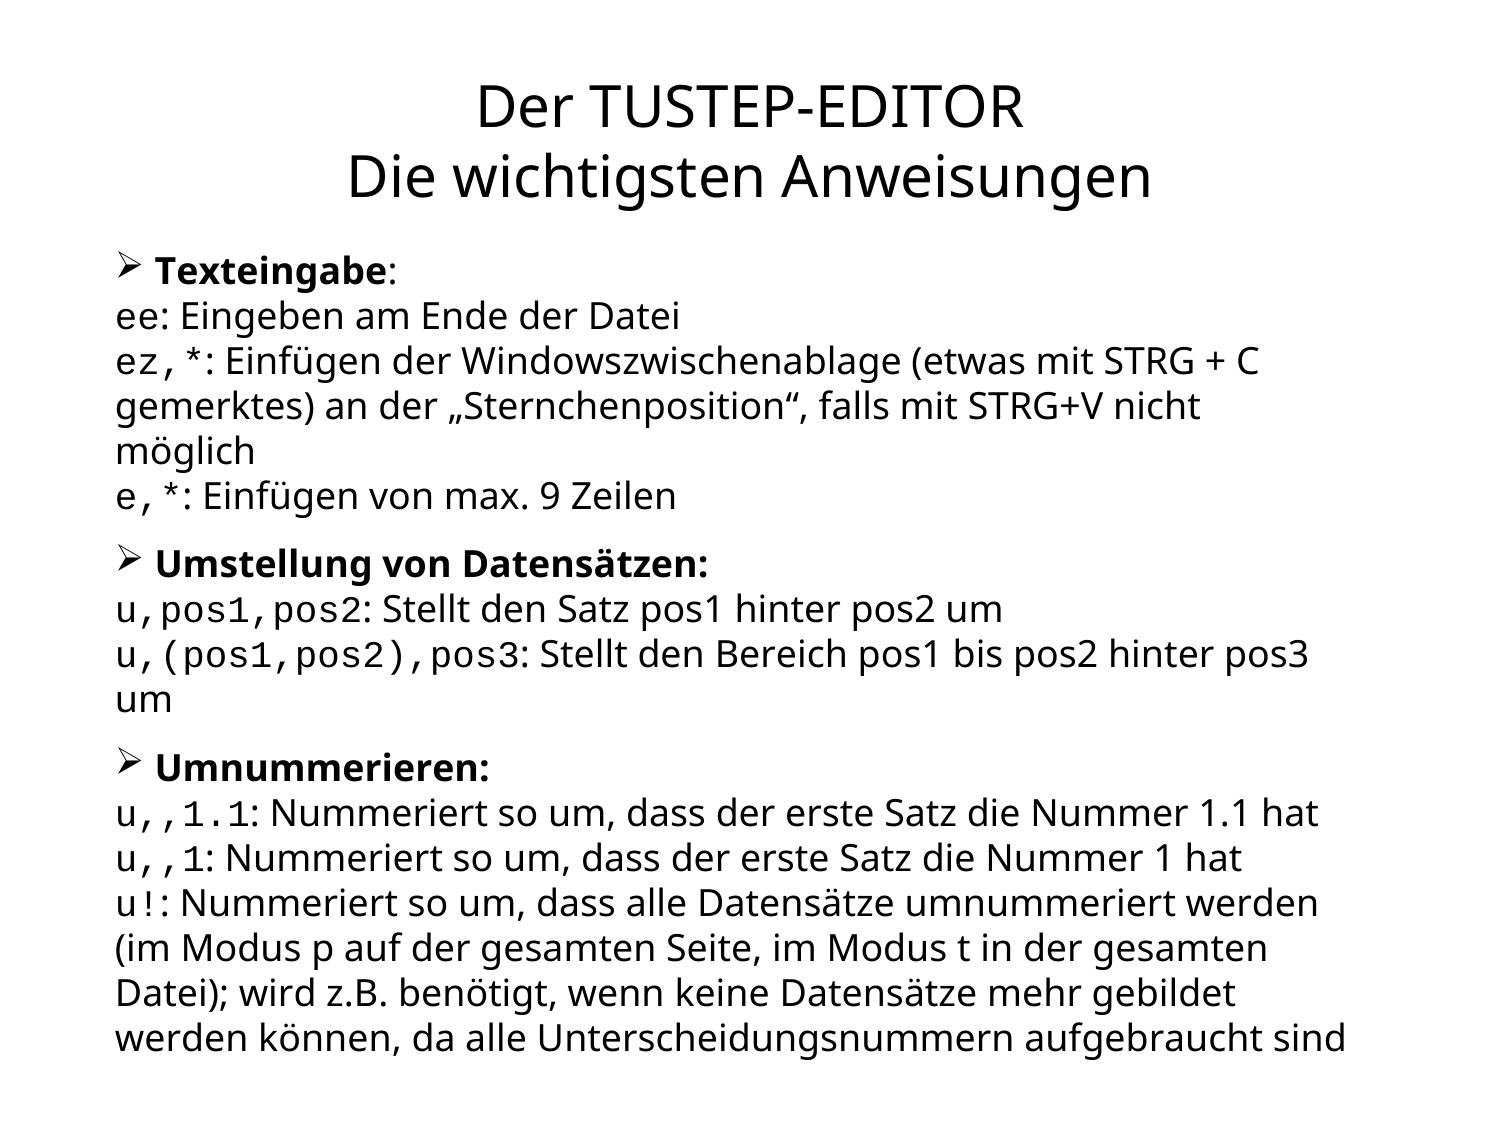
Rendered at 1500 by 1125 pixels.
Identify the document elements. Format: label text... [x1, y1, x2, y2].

text_box Der TUSTEP-EDITOR Die wichtigsten Anweisungen [75, 45, 1426, 233]
text_box Texteingabe: ee: Eingeben am Ende der Datei ez,*: Einfügen der Windowszwischenablage (etwas mit STRG + C gemerktes) an der „Sternchenposition“, falls mit STRG+V nicht möglich e,*: Einfügen von max. 9 Zeilen Umstellung von Datensätzen: u,pos1,pos2: Stellt den Satz pos1 hinter pos2 um u,(pos1,pos2),pos3: Stellt den Bereich pos1 bis pos2 hinter pos3 um Umnummerieren: u,,1.1: Nummeriert so um, dass der erste Satz die Nummer 1.1 hat u,,1: Nummeriert so um, dass der erste Satz die Nummer 1 hat u!: Nummeriert so um, dass alle Datensätze umnummeriert werden (im Modus p auf der gesamten Seite, im Modus t in der gesamten Datei); wird z.B. benötigt, wenn keine Datensätze mehr gebildet werden können, da alle Unterscheidungsnummern aufgebraucht sind [100, 239, 1365, 1125]
